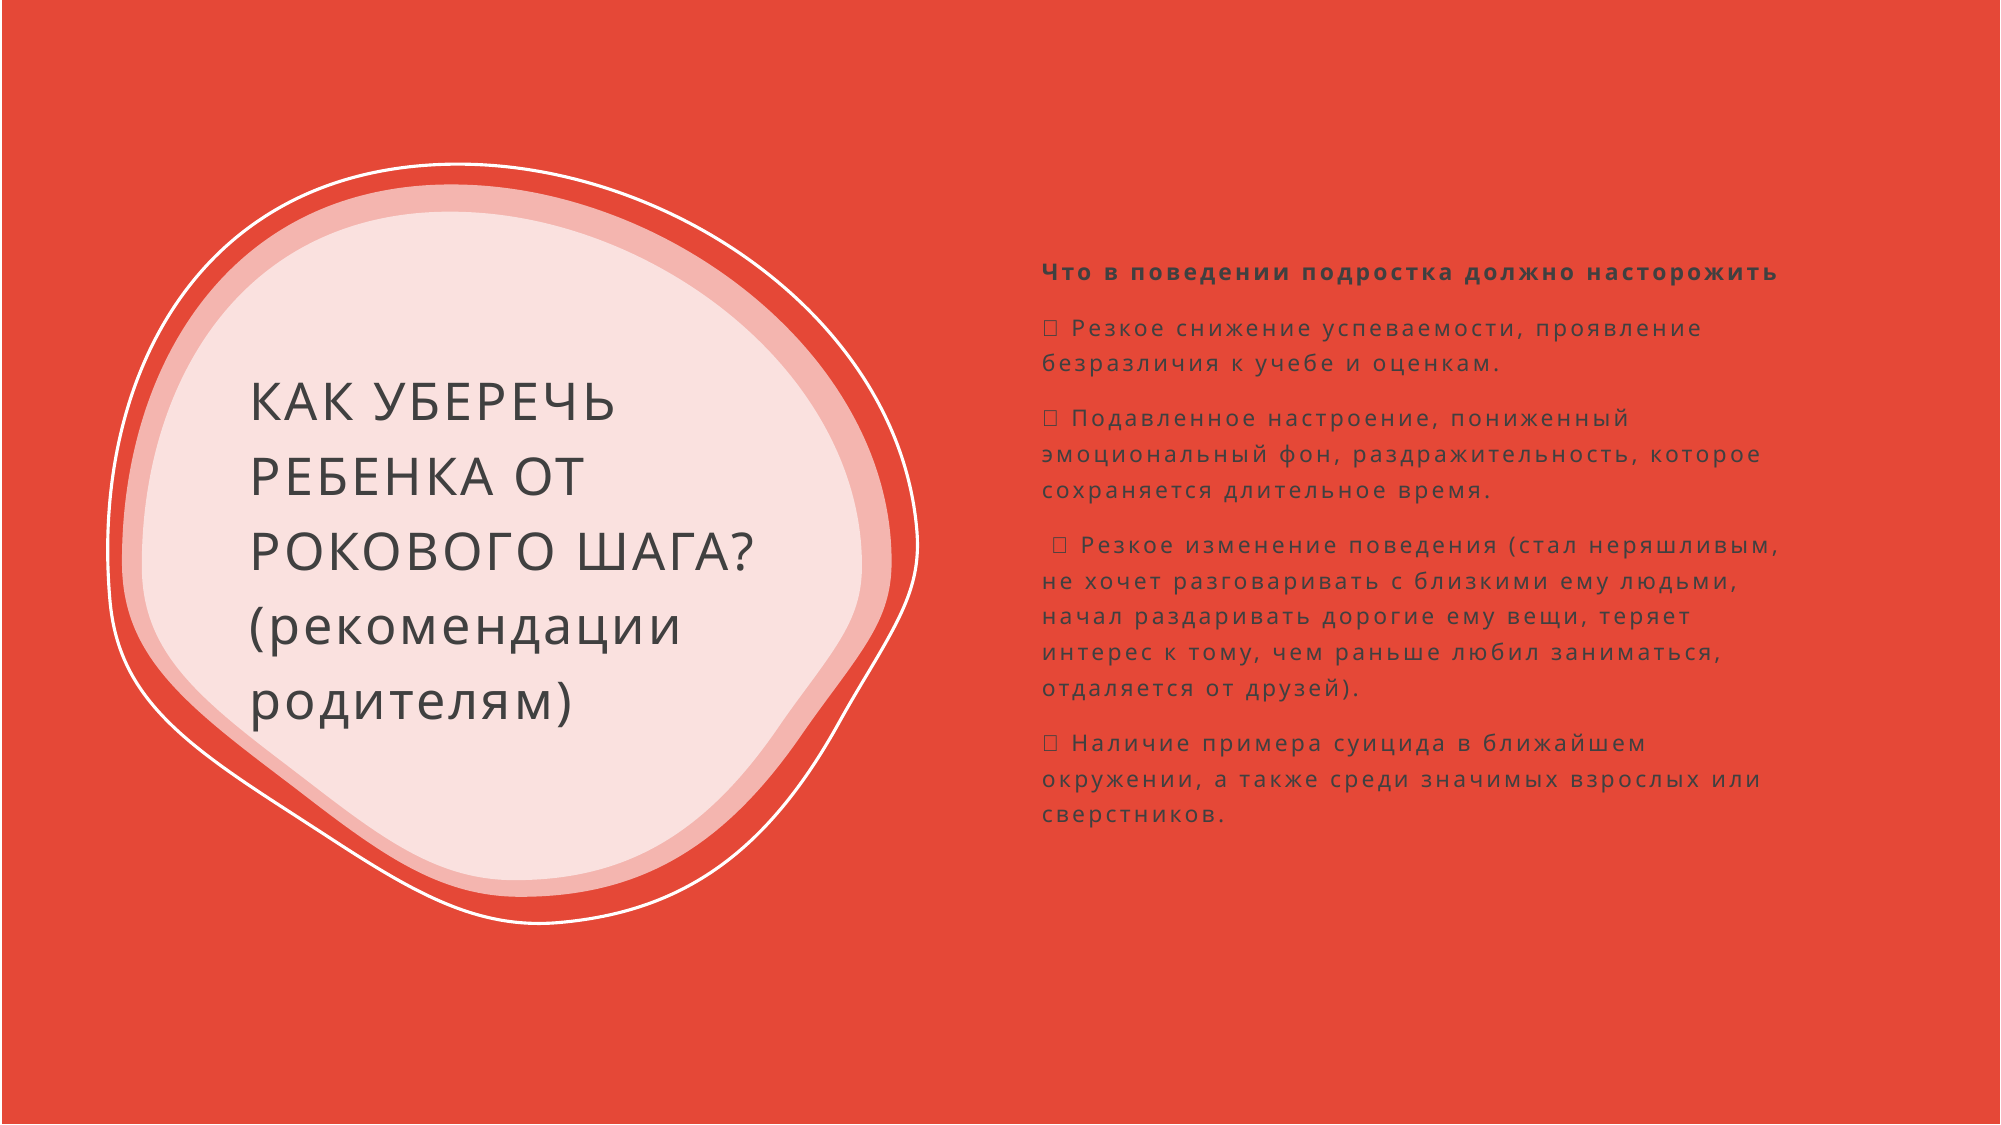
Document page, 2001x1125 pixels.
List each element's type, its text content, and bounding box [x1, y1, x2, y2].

list Что в поведении подростка должно насторожить  Резкое снижение успеваемости, проявление безразличия к учебе и оценкам.  Подавленное настроение, пониженный эмоциональный фон, раздражительность, которое сохраняется длительное время.  Резкое изменение поведения (стал неряшливым, не хочет разговаривать с близкими ему людьми, начал раздаривать дорогие ему вещи, теряет интерес к тому, чем раньше любил заниматься, отдаляется от друзей).  Наличие примера суицида в ближайшем окружении, а также среди значимых взрослых или сверстников. [1023, 181, 1816, 893]
title КАК УБЕРЕЧЬ РЕБЕНКА ОТ РОКОВОГО ШАГА? (рекомендации родителям) [231, 300, 819, 783]
text_box [2, 0, 2000, 1124]
